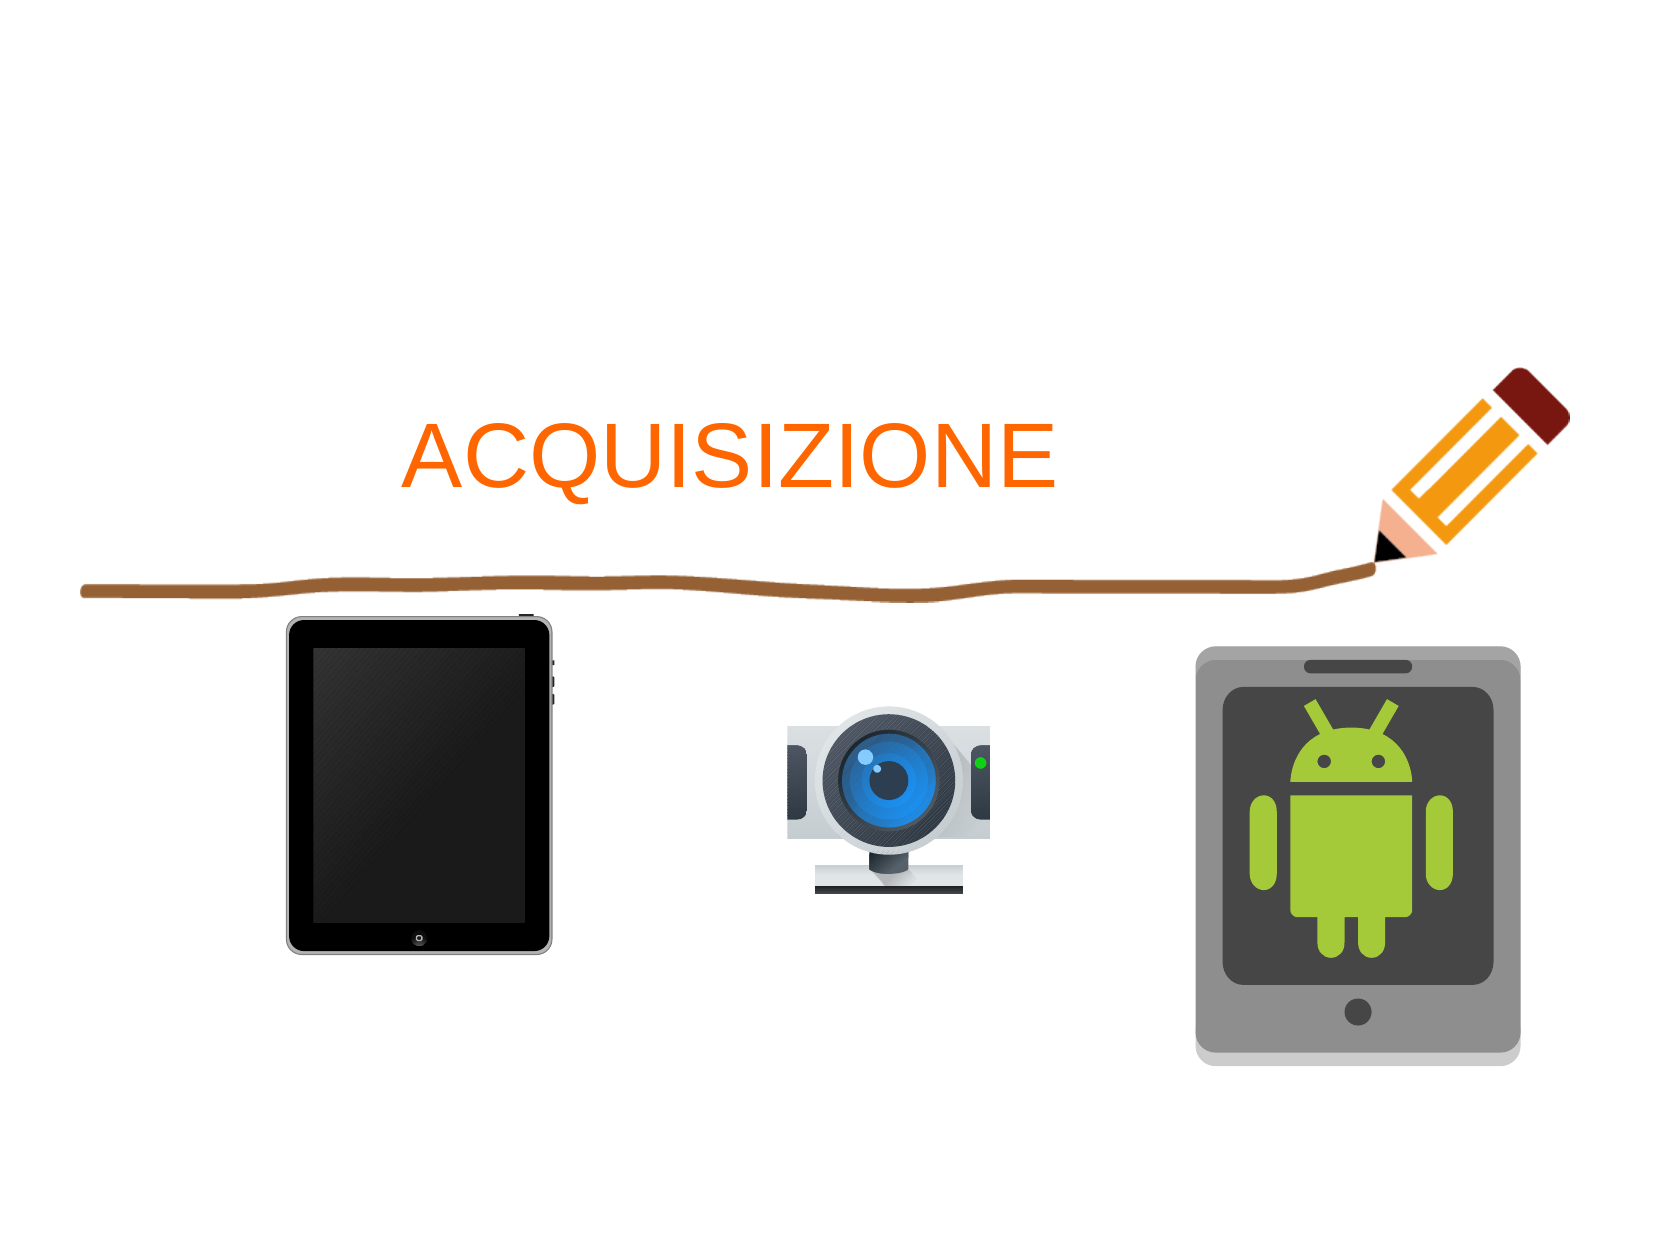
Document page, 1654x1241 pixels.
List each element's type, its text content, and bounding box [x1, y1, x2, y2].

picture [1134, 625, 1582, 1073]
picture [762, 673, 1016, 927]
picture [80, 367, 1570, 603]
title ACQUISIZIONE [82, 352, 1379, 560]
picture [248, 614, 591, 957]
